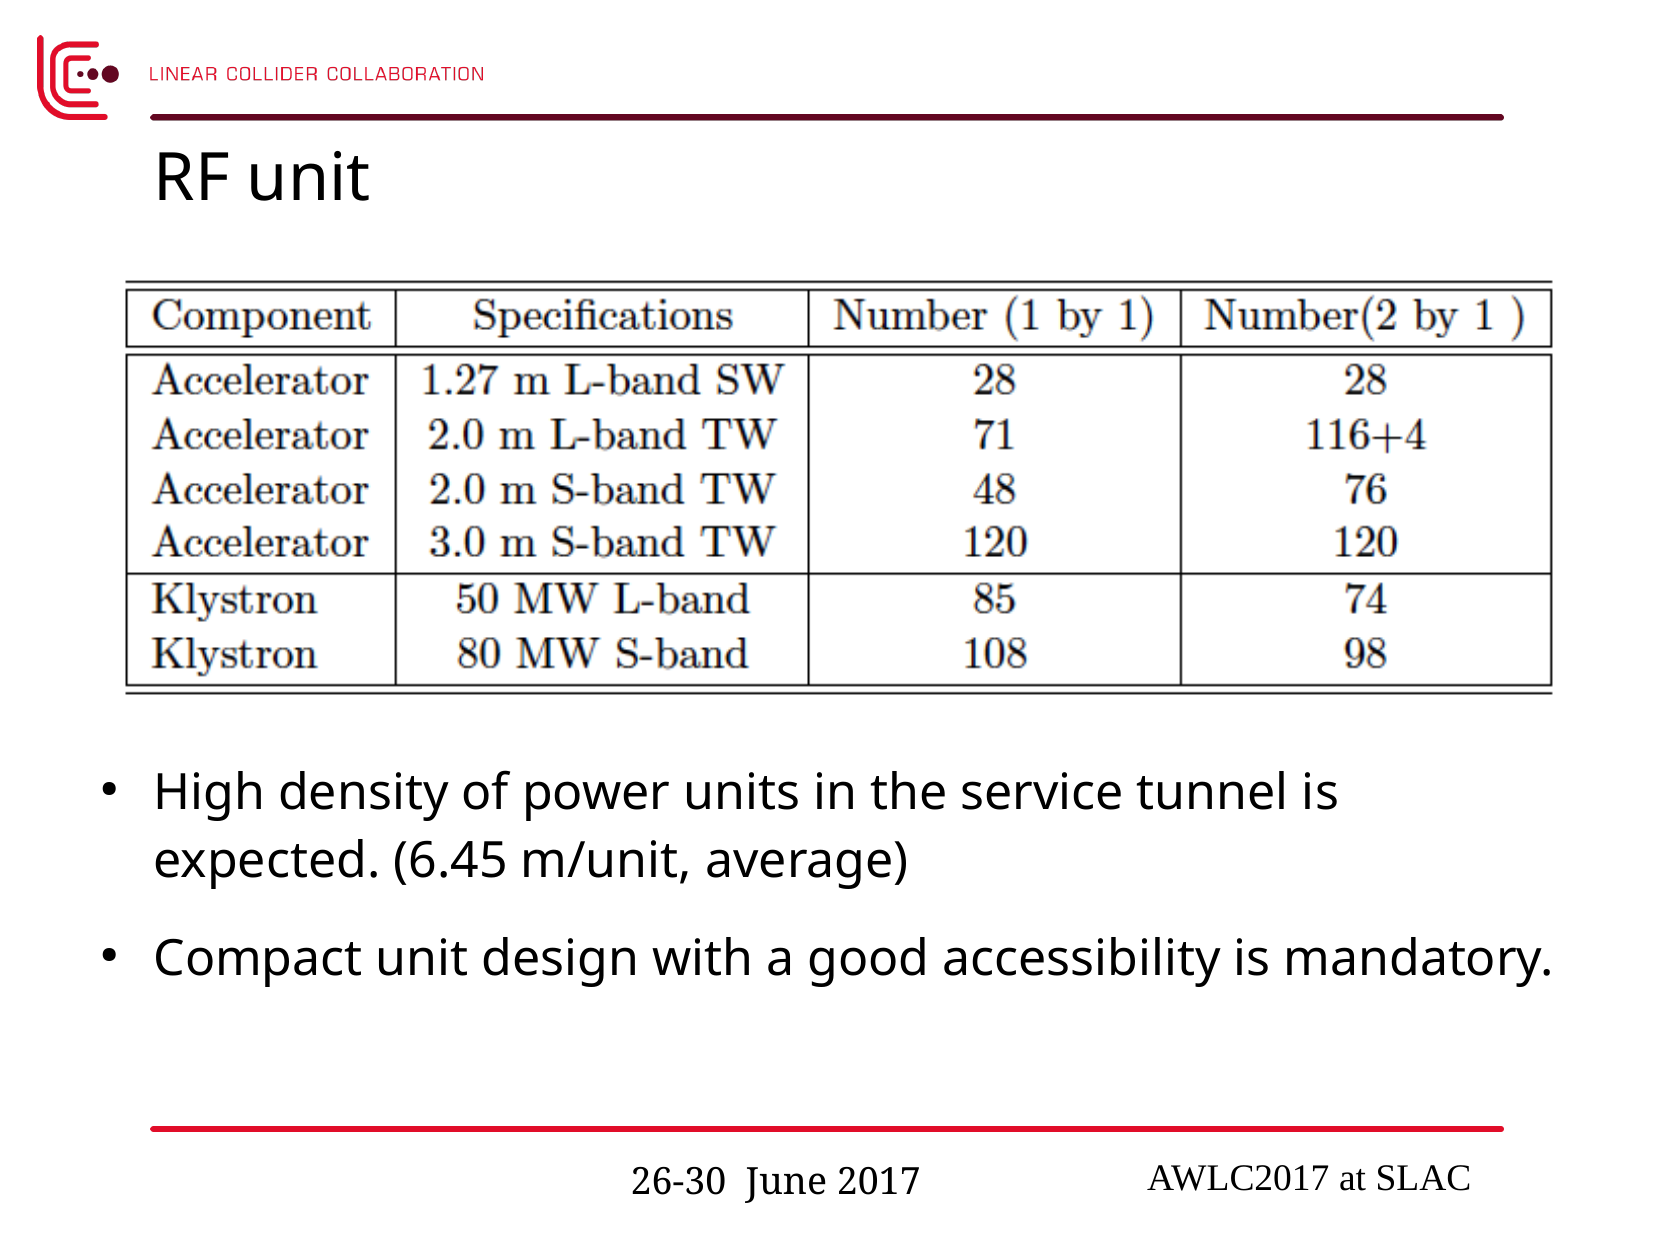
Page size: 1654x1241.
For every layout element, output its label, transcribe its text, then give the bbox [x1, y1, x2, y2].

picture [37, 35, 1571, 755]
list High density of power units in the service tunnel is expected. (6.45 m/unit, average) Compact unit design with a good accessibility is mandatory. [82, 755, 1571, 1109]
picture [150, 1109, 1504, 1132]
title RF unit [153, 70, 1642, 278]
